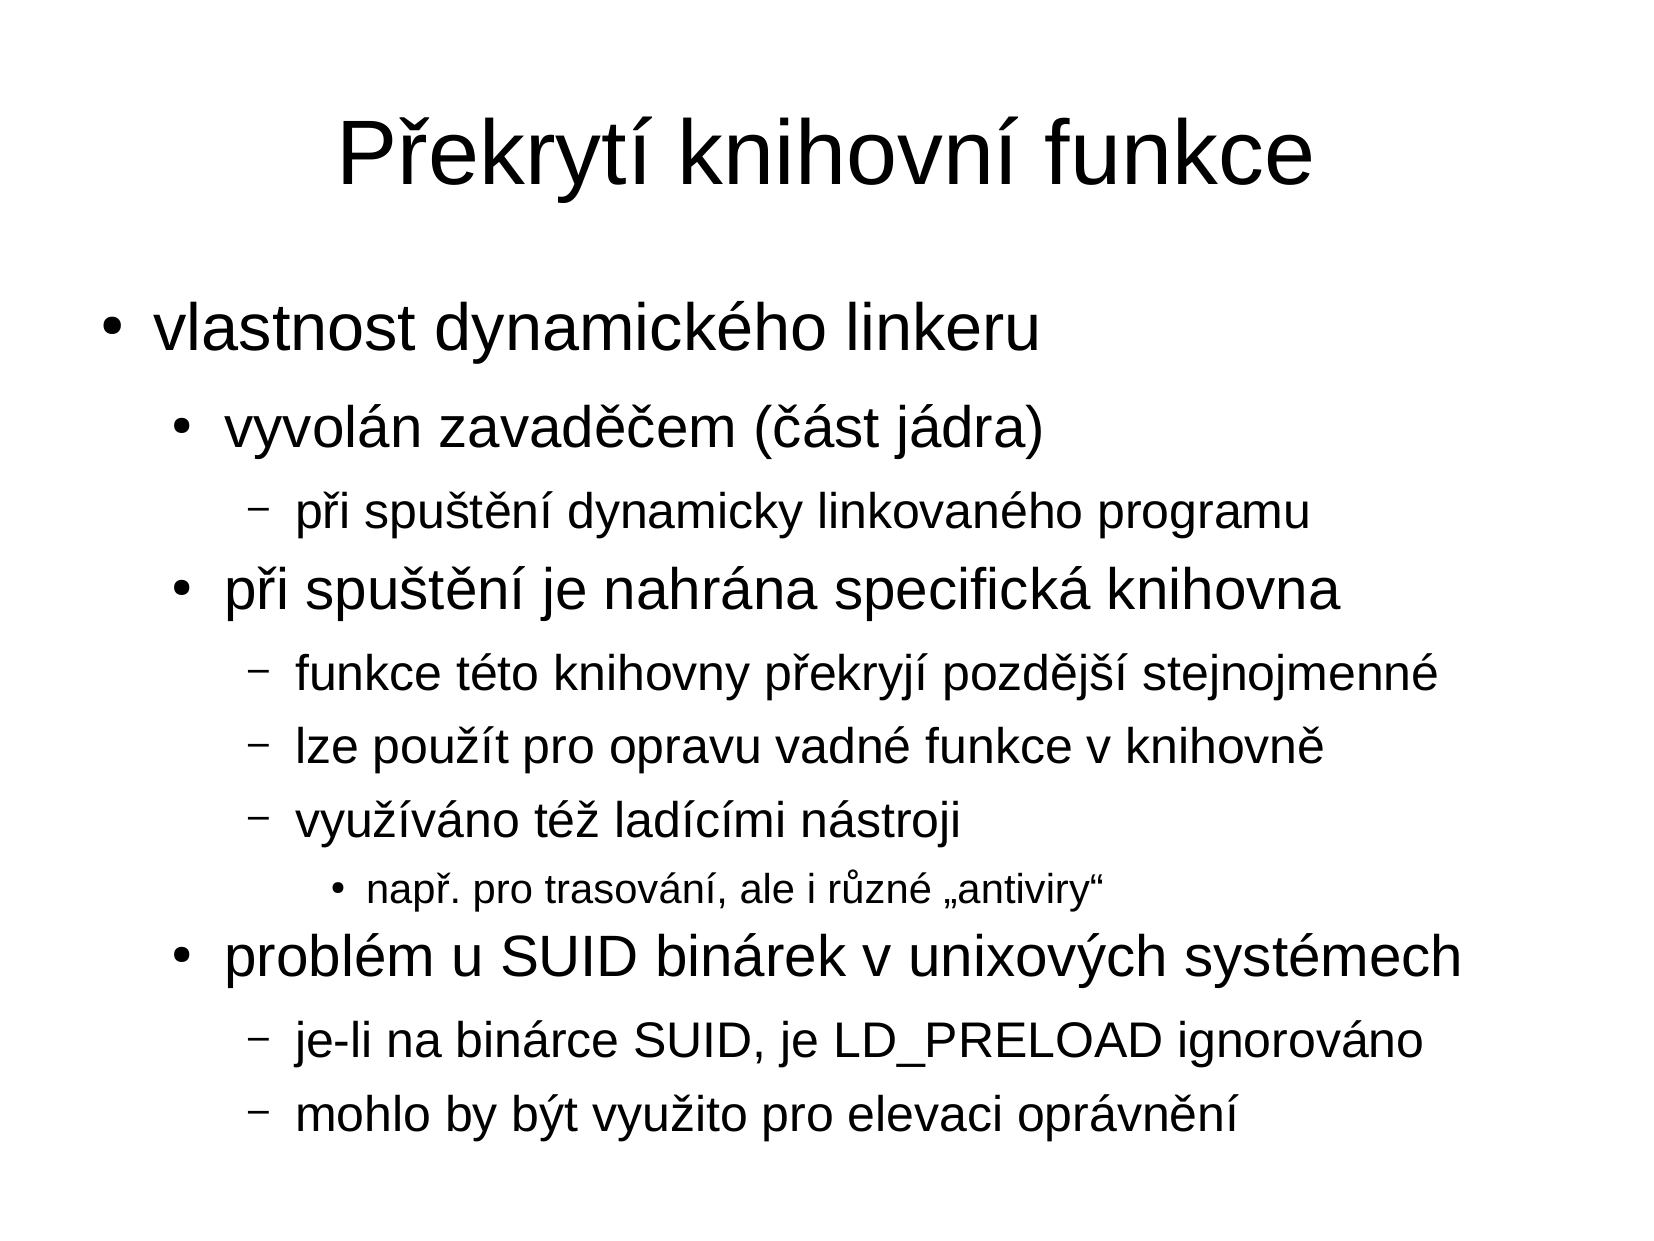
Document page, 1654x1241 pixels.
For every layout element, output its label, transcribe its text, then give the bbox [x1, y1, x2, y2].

list vlastnost dynamického linkeru vyvolán zavaděčem (část jádra) při spuštění dynamicky linkovaného programu při spuštění je nahrána specifická knihovna funkce této knihovny překryjí pozdější stejnojmenné lze použít pro opravu vadné funkce v knihovně využíváno též ladícími nástroji např. pro trasování, ale i různé „antiviry“ problém u SUID binárek v unixových systémech je-li na binárce SUID, je LD_PRELOAD ignorováno mohlo by být využito pro elevaci oprávnění [82, 290, 1571, 1142]
title Překrytí knihovní funkce [82, 56, 1571, 250]
